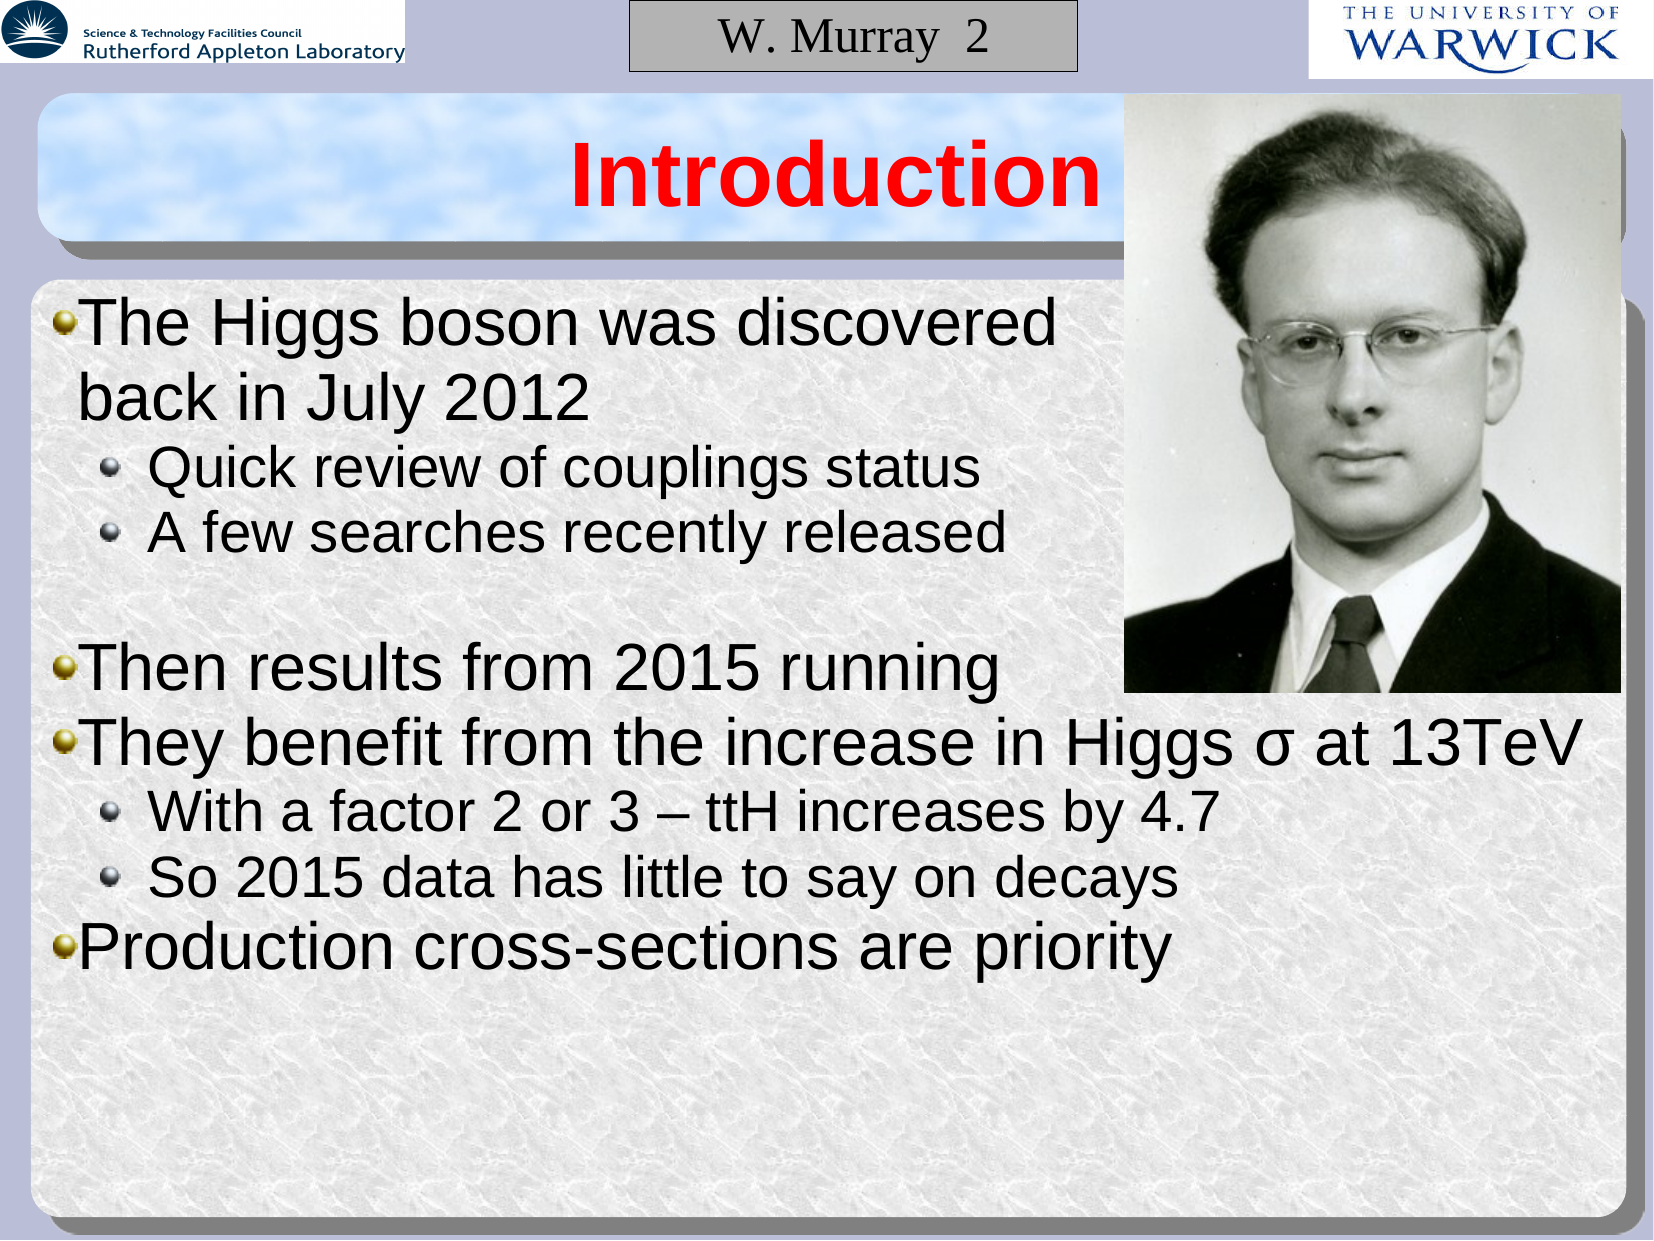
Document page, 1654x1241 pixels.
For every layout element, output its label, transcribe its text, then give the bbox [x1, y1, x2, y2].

list The Higgs boson was discovered back in July 2012 Quick review of couplings status A few searches recently released Then results from 2015 running They benefit from the increase in Higgs σ at 13TeV With a factor 2 or 3 – ttH increases by 4.7 So 2015 data has little to say on decays Production cross-sections are priority [53, 285, 1588, 1193]
picture [30, 93, 1627, 1218]
title Introduction [90, 101, 1124, 249]
picture [0, 0, 405, 63]
picture [1308, 0, 1654, 79]
